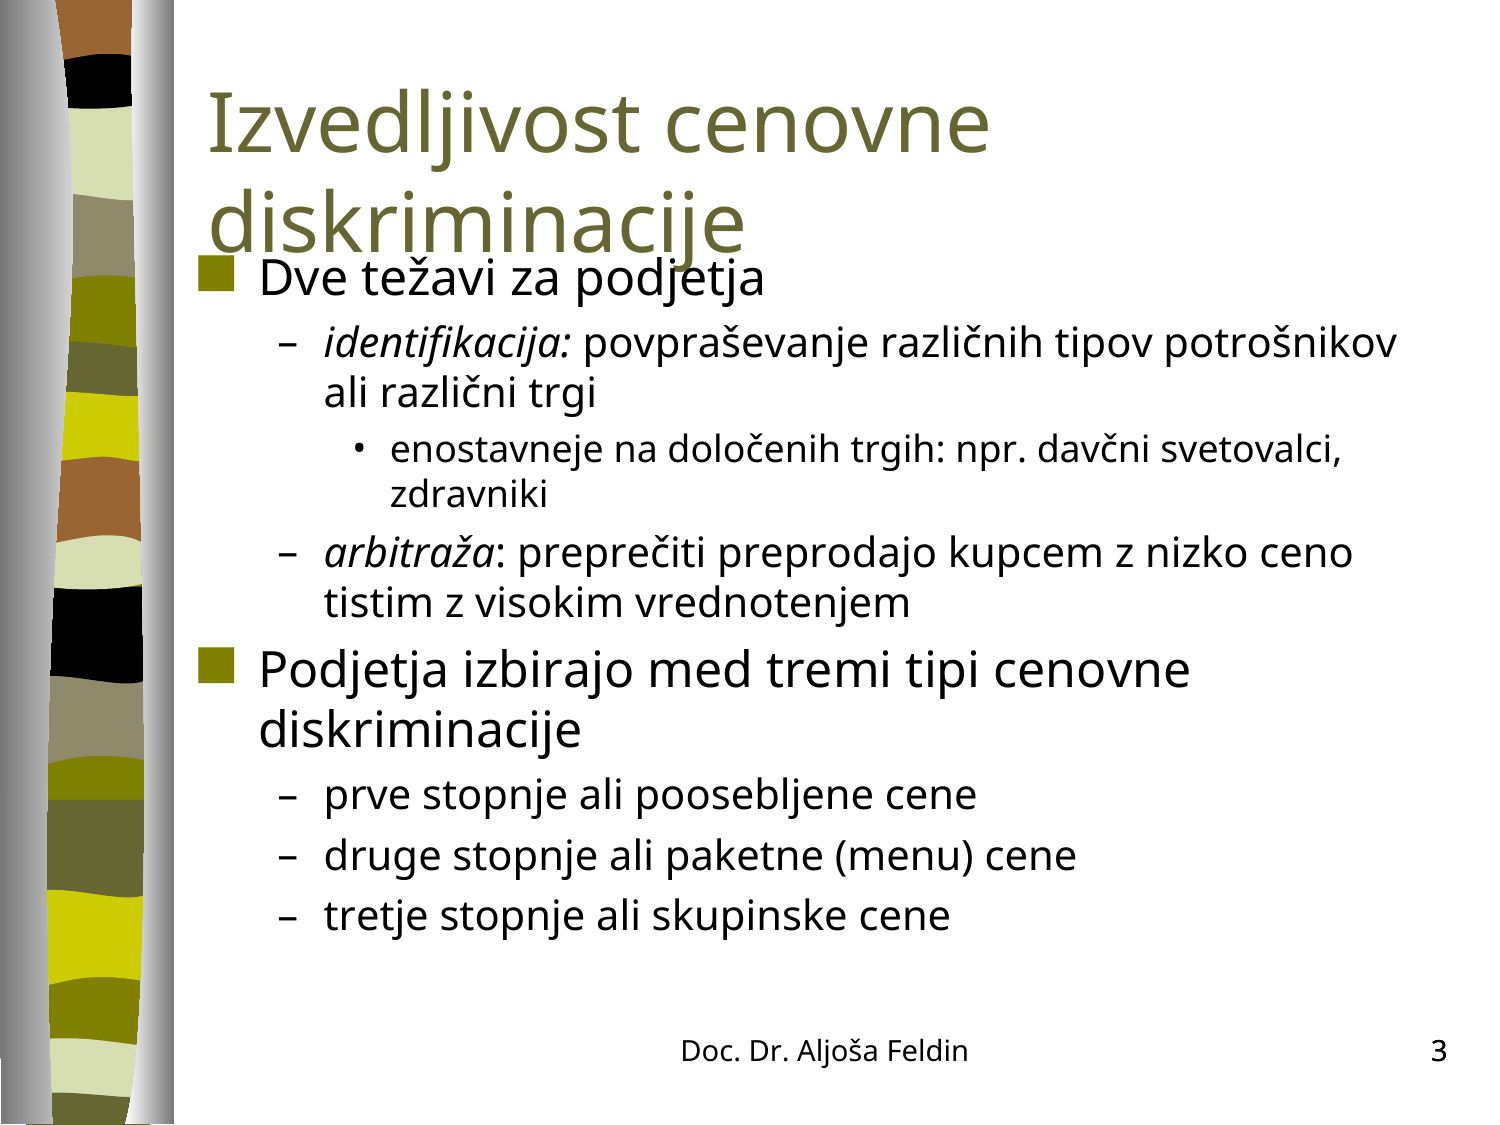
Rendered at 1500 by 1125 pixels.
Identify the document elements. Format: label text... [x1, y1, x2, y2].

text_box Doc. Dr. Aljoša Feldin [587, 1024, 1063, 1100]
text_box <number> [1149, 1025, 1463, 1101]
text_box Izvedljivost cenovne diskriminacije [192, 74, 1500, 263]
text_box Dve težavi za podjetja identifikacija: povpraševanje različnih tipov potrošnikov ali različni trgi enostavneje na določenih trgih: npr. davčni svetovalci, zdravniki arbitraža: preprečiti preprodajo kupcem z nizko ceno tistim z visokim vrednotenjem Podjetja izbirajo med tremi tipi cenovne diskriminacije prve stopnje ali poosebljene cene druge stopnje ali paketne (menu) cene tretje stopnje ali skupinske cene [187, 237, 1413, 1000]
